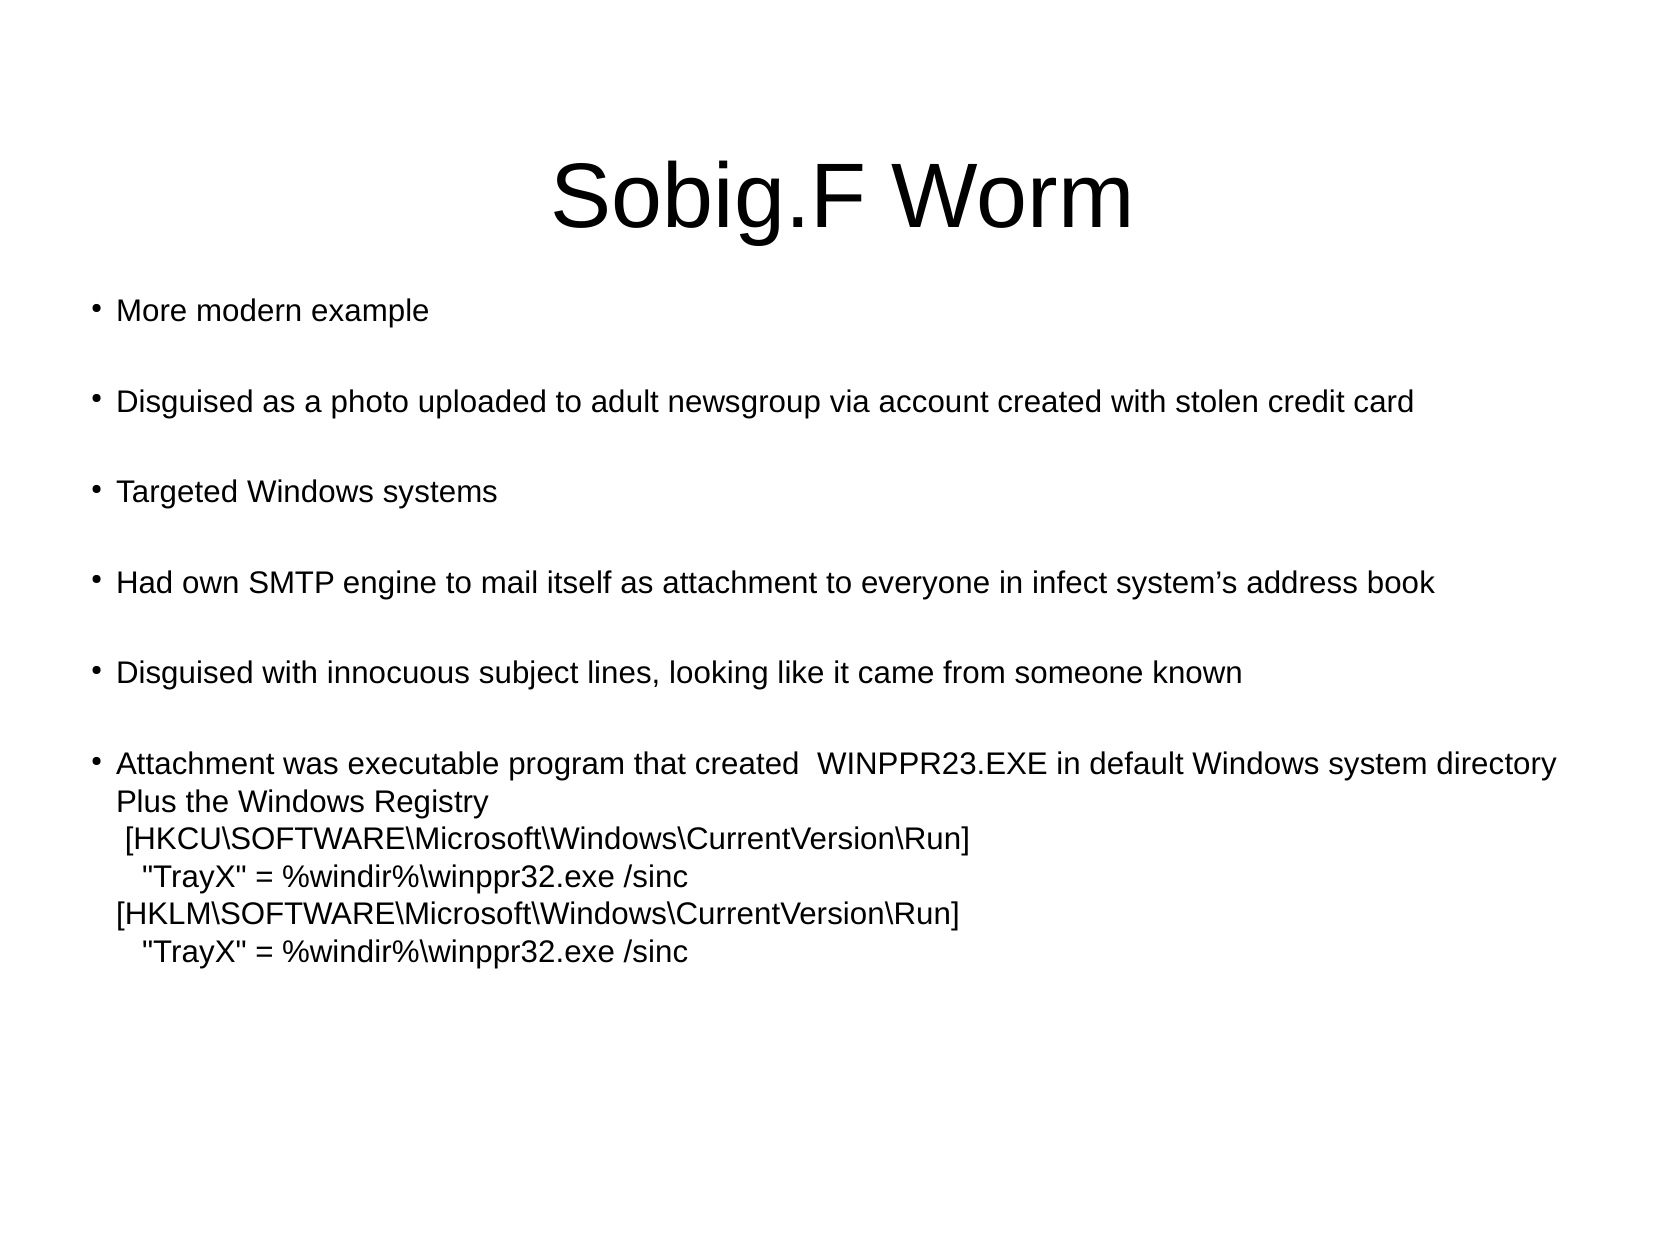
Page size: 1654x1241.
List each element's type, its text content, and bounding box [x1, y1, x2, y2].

title Sobig.F Worm [82, 49, 1571, 257]
list More modern example Disguised as a photo uploaded to adult newsgroup via account created with stolen credit card Targeted Windows systems Had own SMTP engine to mail itself as attachment to everyone in infect system’s address book Disguised with innocuous subject lines, looking like it came from someone known Attachment was executable program that created WINPPR23.EXE in default Windows system directory Plus the Windows Registry [HKCU\SOFTWARE\Microsoft\Windows\CurrentVersion\Run] "TrayX" = %windir%\winppr32.exe /sinc [HKLM\SOFTWARE\Microsoft\Windows\CurrentVersion\Run] "TrayX" = %windir%\winppr32.exe /sinc [82, 290, 1571, 1010]
